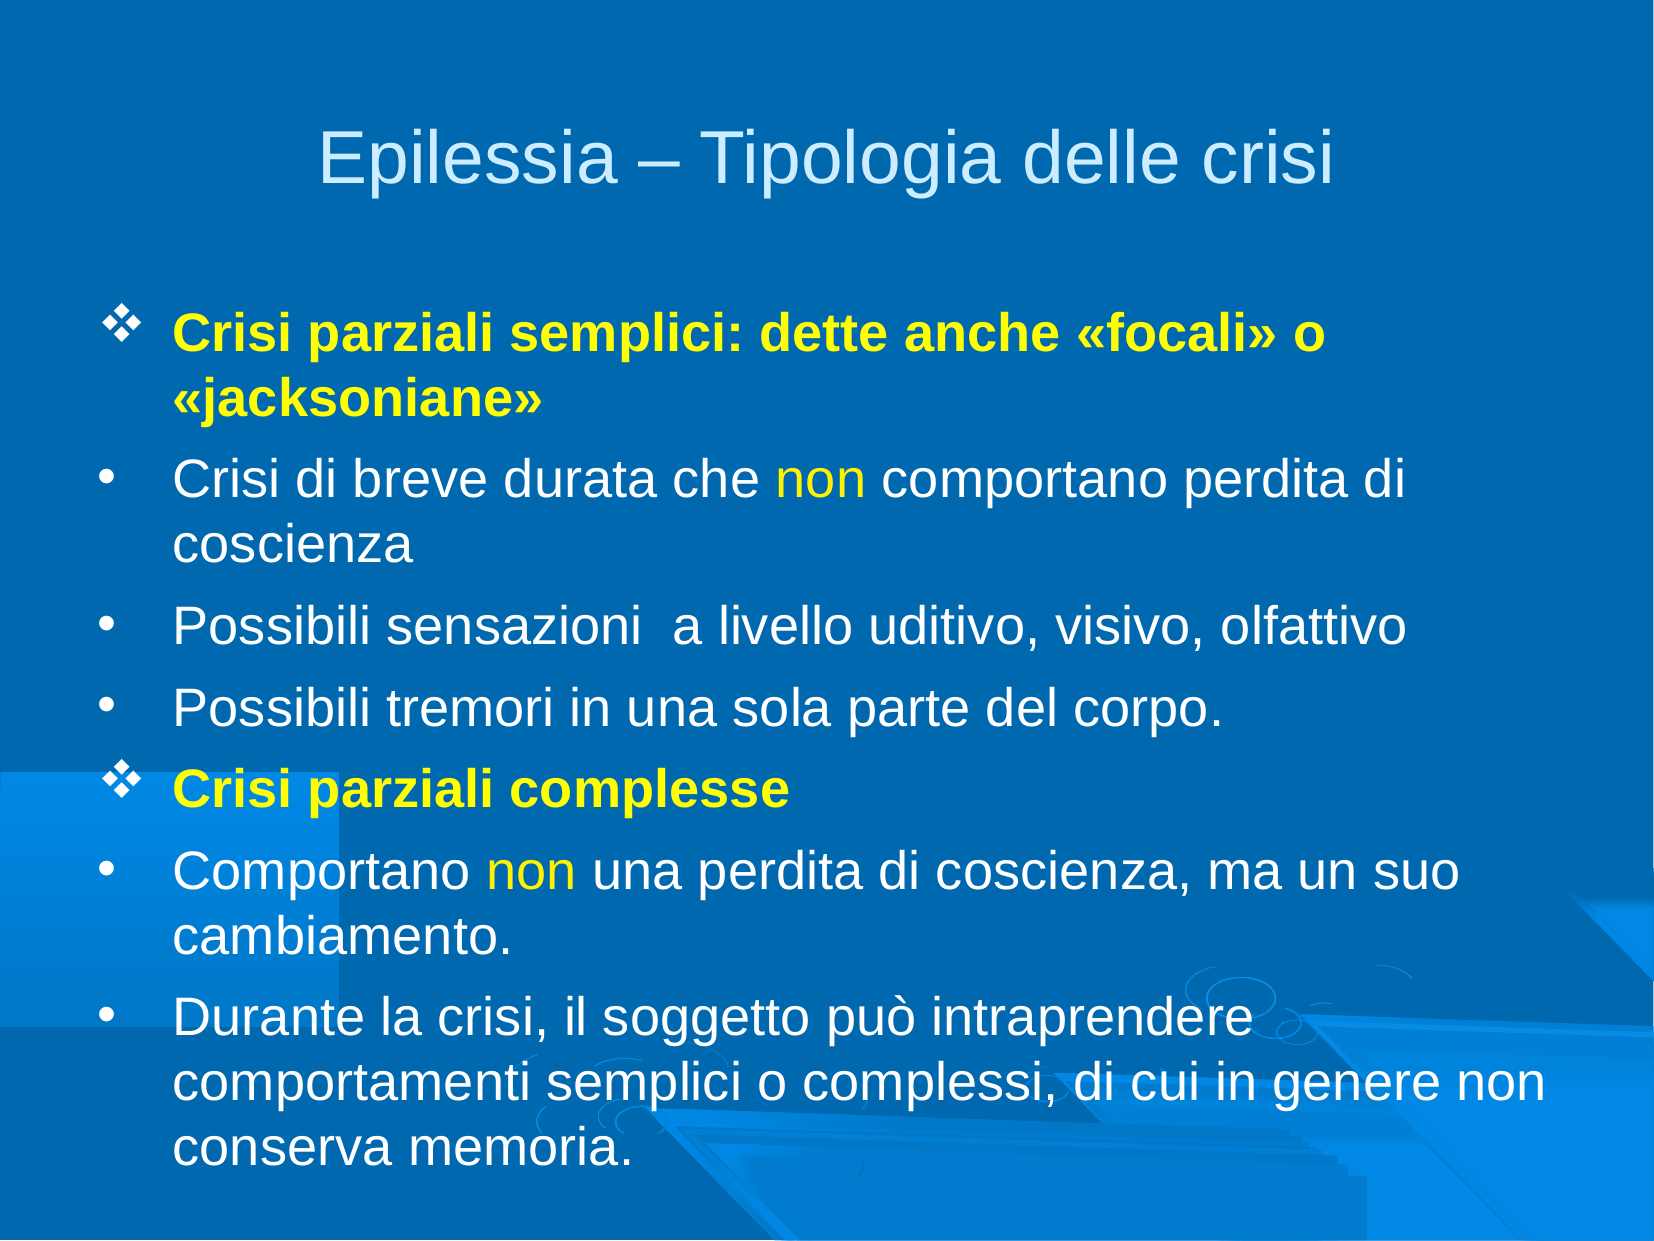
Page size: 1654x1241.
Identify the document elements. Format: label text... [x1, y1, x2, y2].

text_box Crisi parziali semplici: dette anche «focali» o «jacksoniane» Crisi di breve durata che non comportano perdita di coscienza Possibili sensazioni a livello uditivo, visivo, olfattivo Possibili tremori in una sola parte del corpo. Crisi parziali complesse Comportano non una perdita di coscienza, ma un suo cambiamento. Durante la crisi, il soggetto può intraprendere comportamenti semplici o complessi, di cui in genere non conserva memoria. [82, 289, 1571, 1128]
title Epilessia – Tipologia delle crisi [82, 23, 1571, 283]
